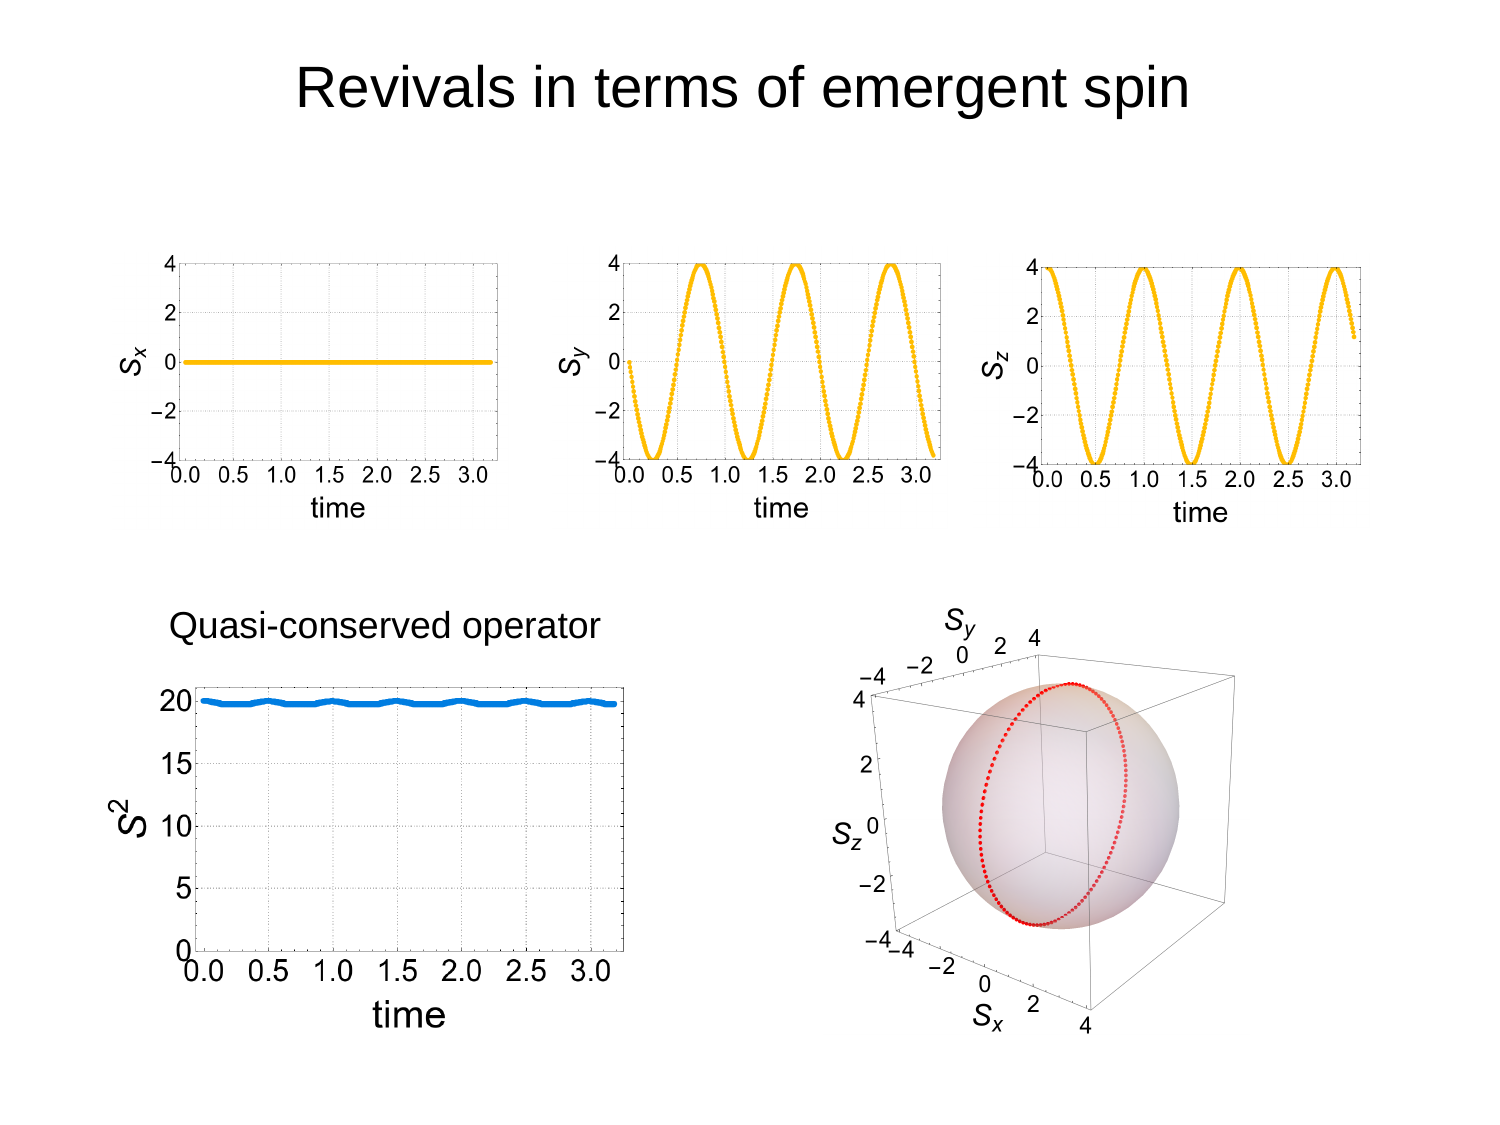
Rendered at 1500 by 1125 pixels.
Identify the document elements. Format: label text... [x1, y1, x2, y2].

title Revivals in terms of emergent spin [280, 33, 1308, 159]
picture [973, 253, 1370, 528]
title Quasi-conserved operator [153, 586, 624, 679]
picture [552, 246, 948, 529]
picture [112, 252, 509, 530]
picture [823, 605, 1250, 1036]
picture [104, 678, 635, 1036]
